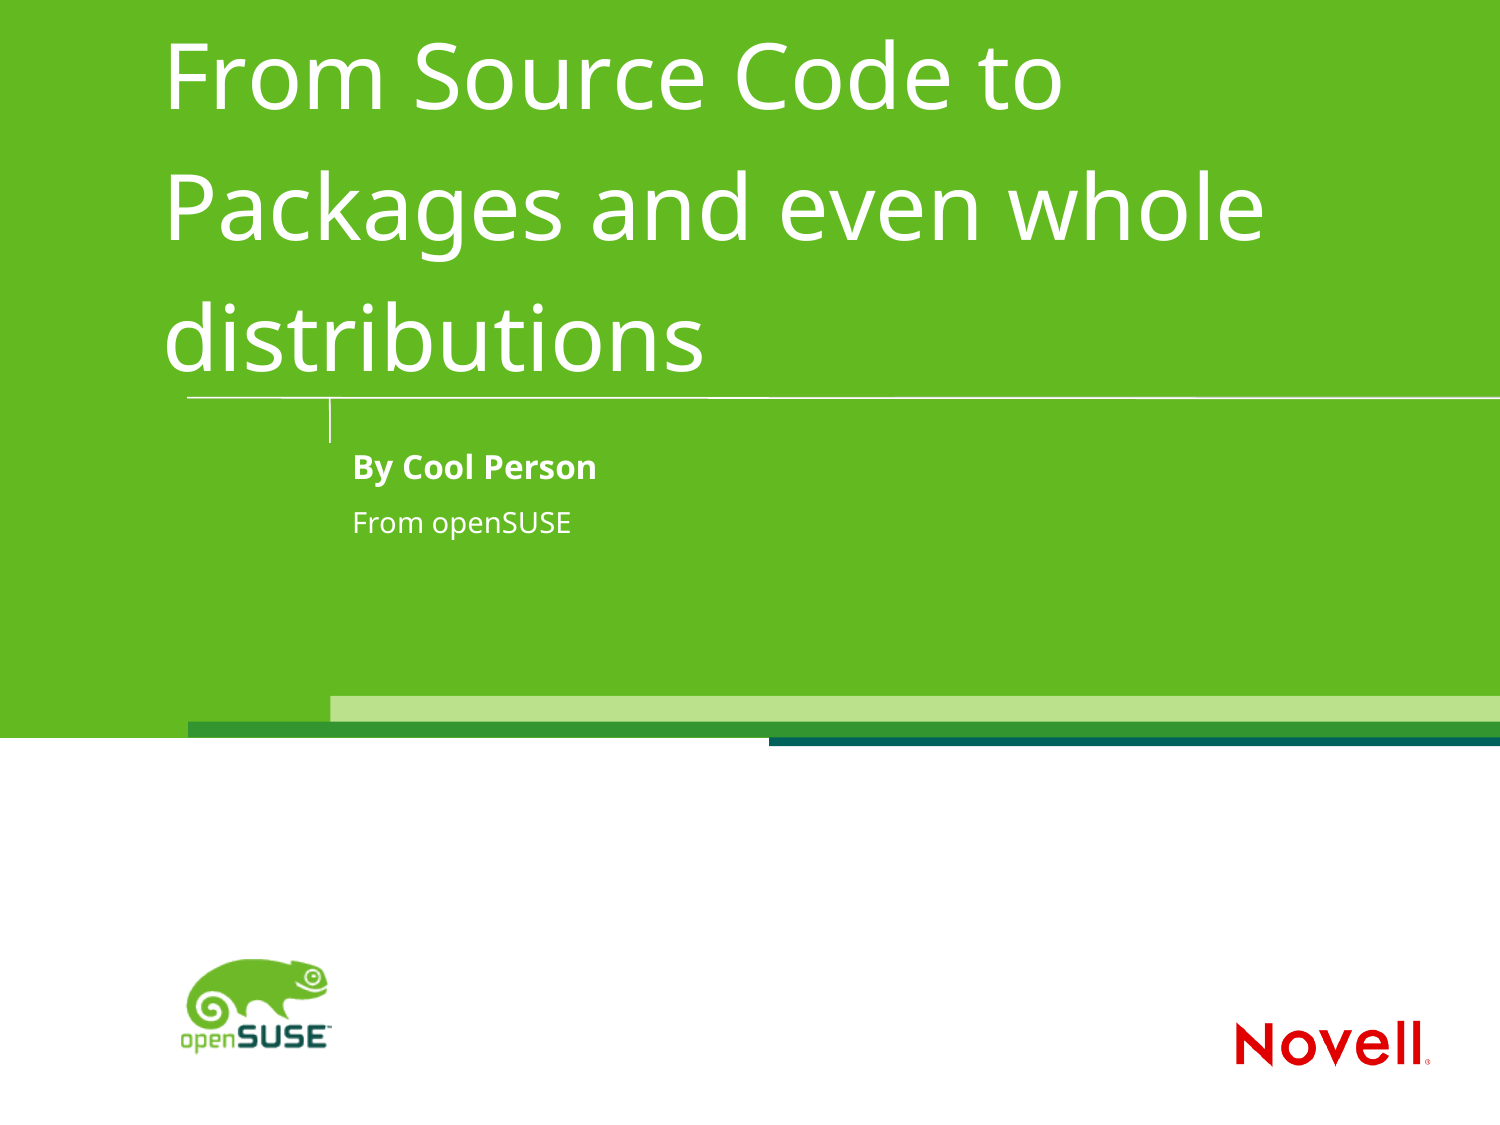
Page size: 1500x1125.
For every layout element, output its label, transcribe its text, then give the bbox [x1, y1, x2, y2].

picture [181, 959, 332, 1055]
subtitle By Cool Person From openSUSE [352, 448, 1260, 534]
picture [1227, 1013, 1438, 1074]
title From Source Code to Packages and even whole distributions [161, 148, 1475, 399]
